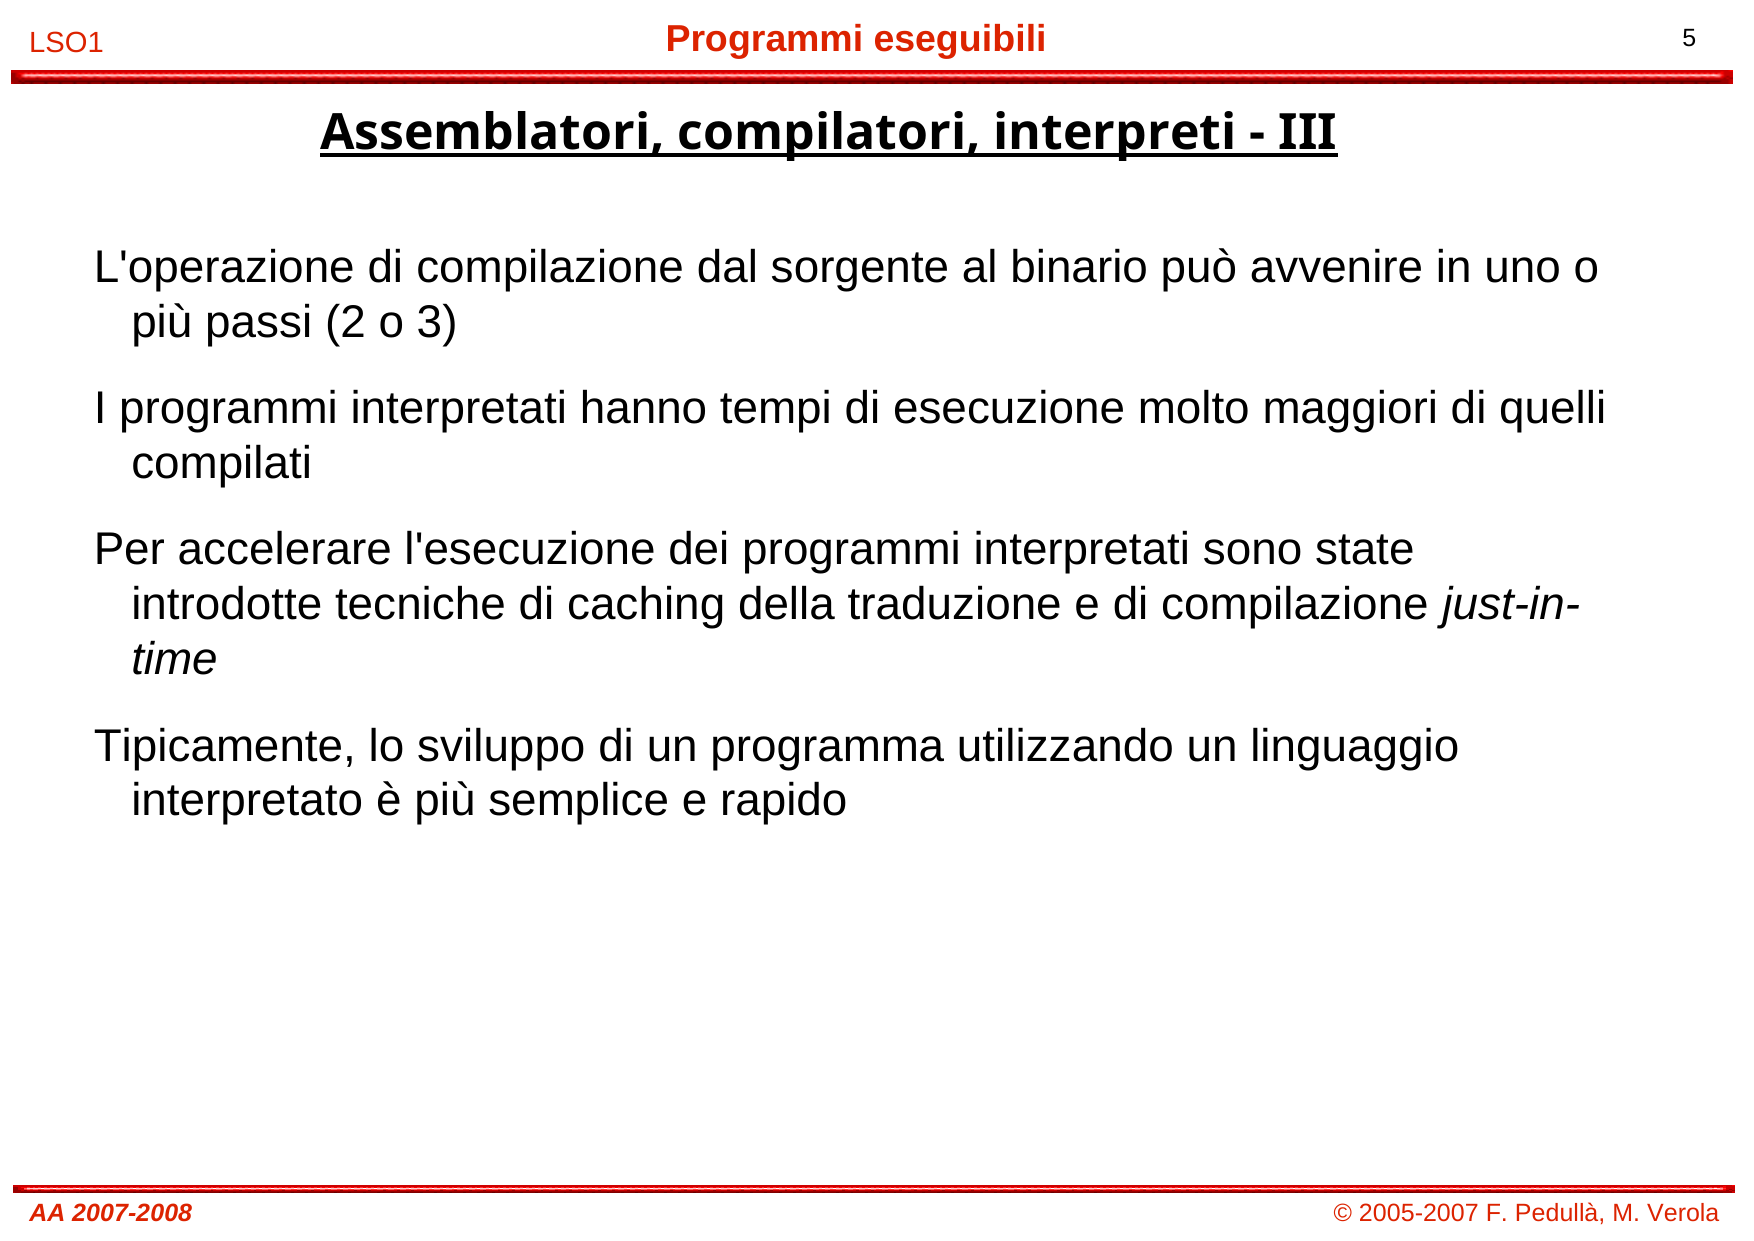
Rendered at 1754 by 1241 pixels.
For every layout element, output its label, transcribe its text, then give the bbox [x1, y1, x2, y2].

picture [11, 70, 1733, 84]
picture [13, 1185, 1735, 1193]
title Assemblatori, compilatori, interpreti - III [319, 84, 1435, 180]
list L'operazione di compilazione dal sorgente al binario può avvenire in uno o più passi (2 o 3) I programmi interpretati hanno tempi di esecuzione molto maggiori di quelli compilati Per accelerare l'esecuzione dei programmi interpretati sono state introdotte tecniche di caching della traduzione e di compilazione just-in-time Tipicamente, lo sviluppo di un programma utilizzando un linguaggio interpretato è più semplice e rapido [93, 237, 1614, 1092]
